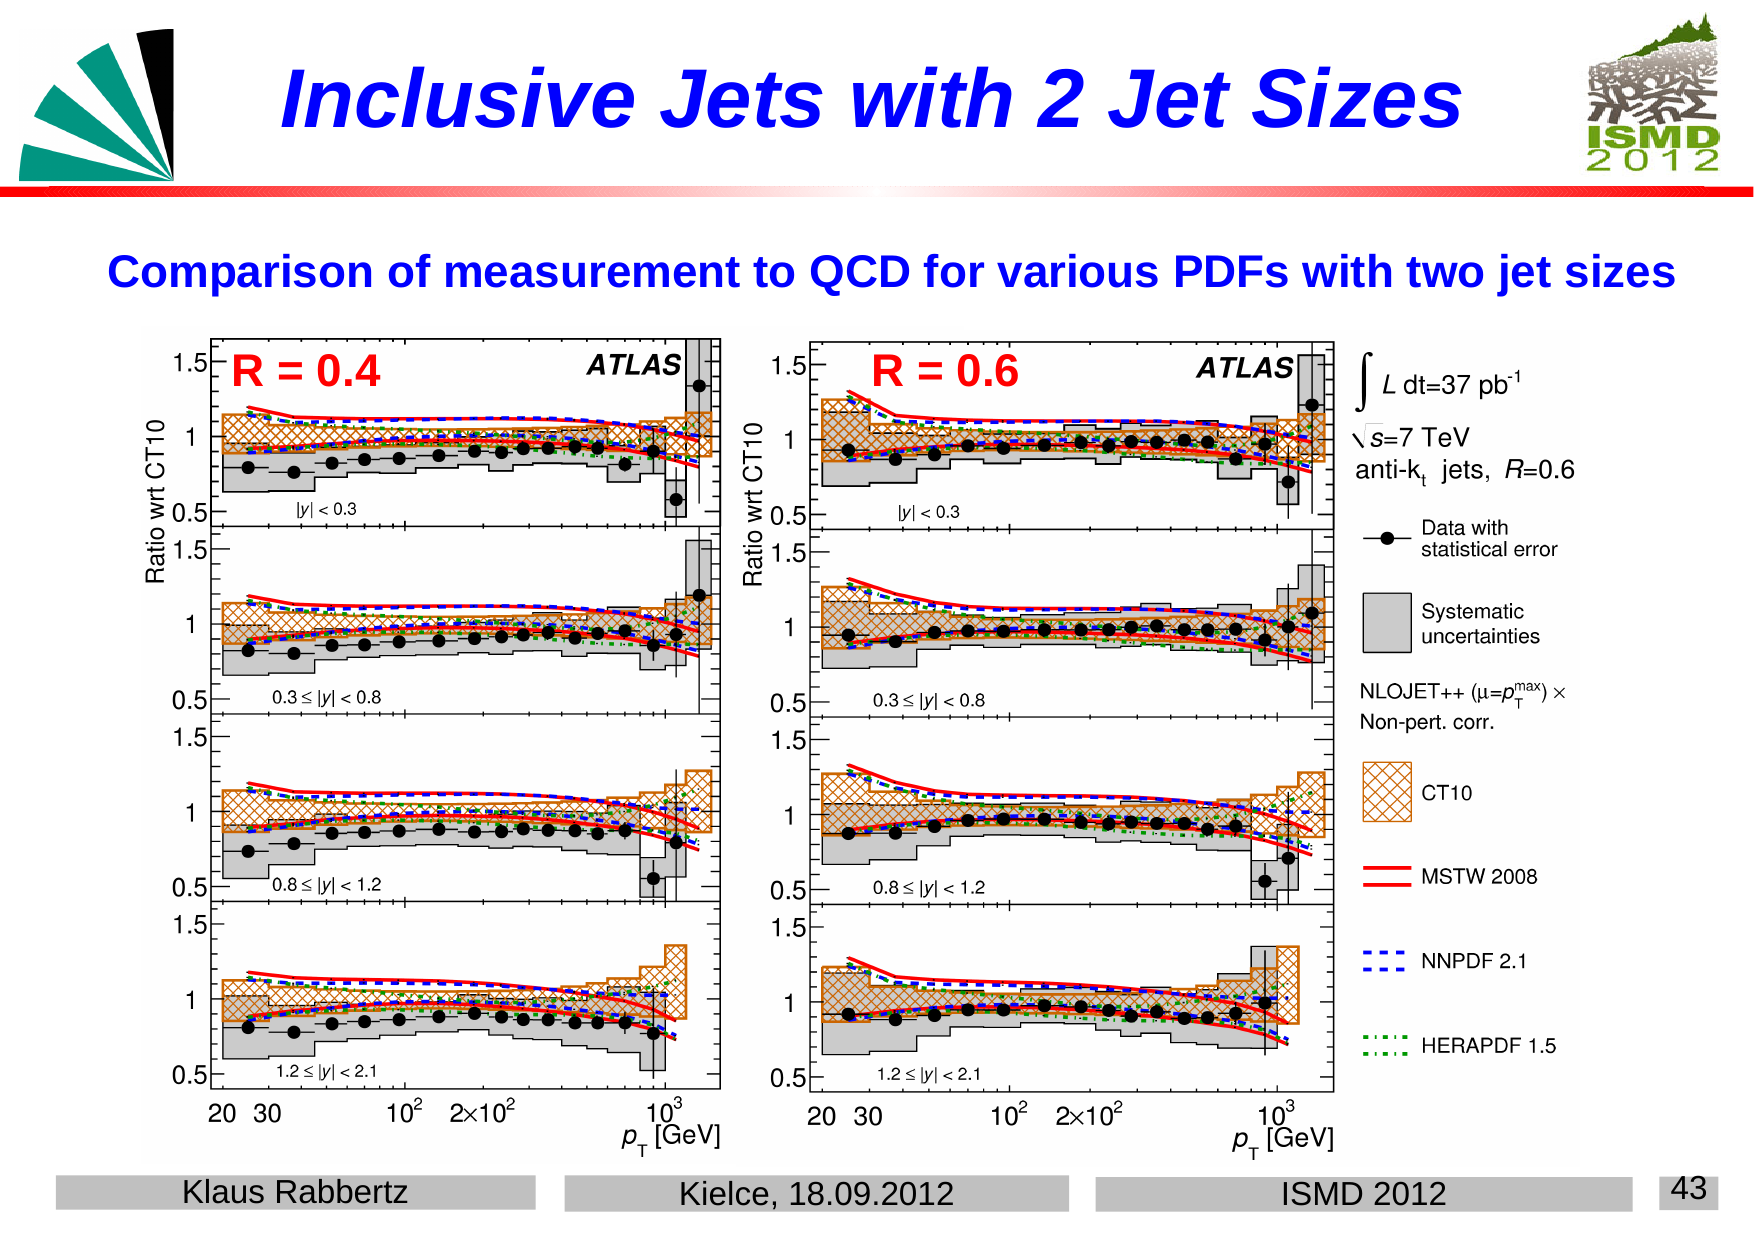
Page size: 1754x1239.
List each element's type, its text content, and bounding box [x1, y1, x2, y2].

text_box R = 0.6 [859, 339, 1033, 403]
picture [141, 326, 1580, 1167]
picture [19, 29, 174, 183]
title Inclusive Jets with 2 Jet Sizes [220, 16, 1525, 182]
picture [1579, 5, 1727, 177]
text_box R = 0.4 [220, 339, 393, 403]
text_box Comparison of measurement to QCD for various PDFs with two jet sizes [95, 240, 1691, 304]
